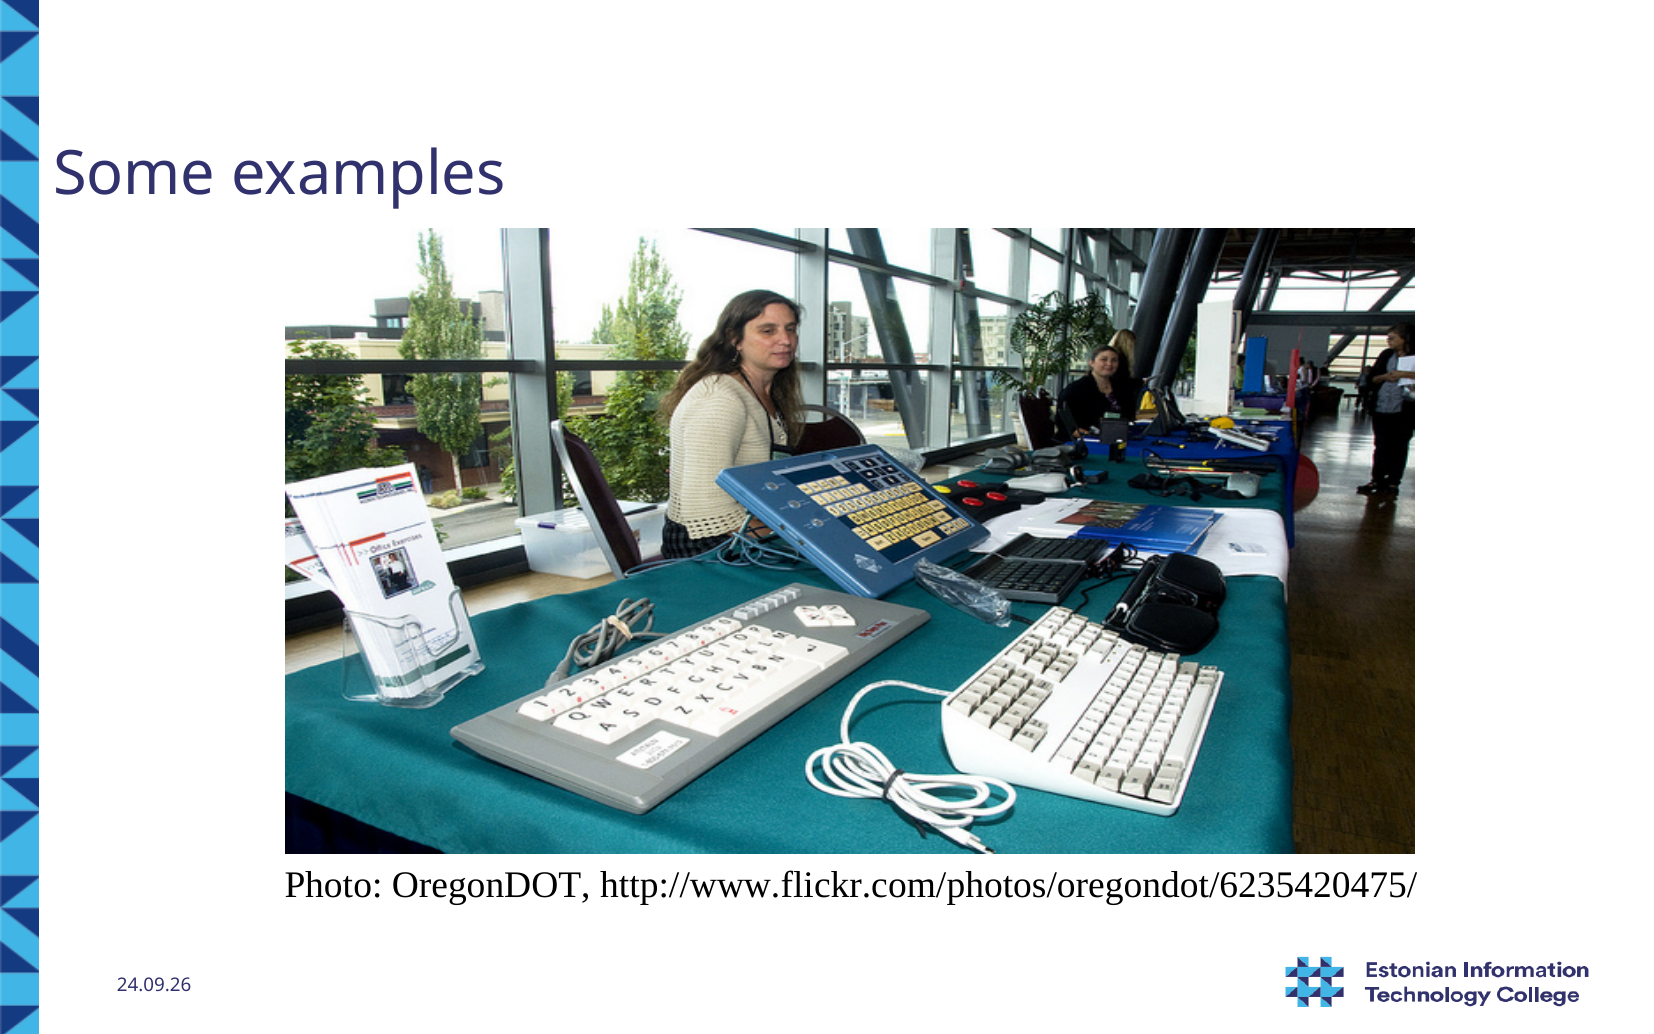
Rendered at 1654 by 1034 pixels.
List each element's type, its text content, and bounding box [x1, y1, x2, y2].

picture [285, 228, 1415, 854]
title Some examples [53, 85, 1189, 258]
text_box Photo: OregonDOT, http://www.flickr.com/photos/oregondot/6235420475/ [284, 861, 1654, 948]
